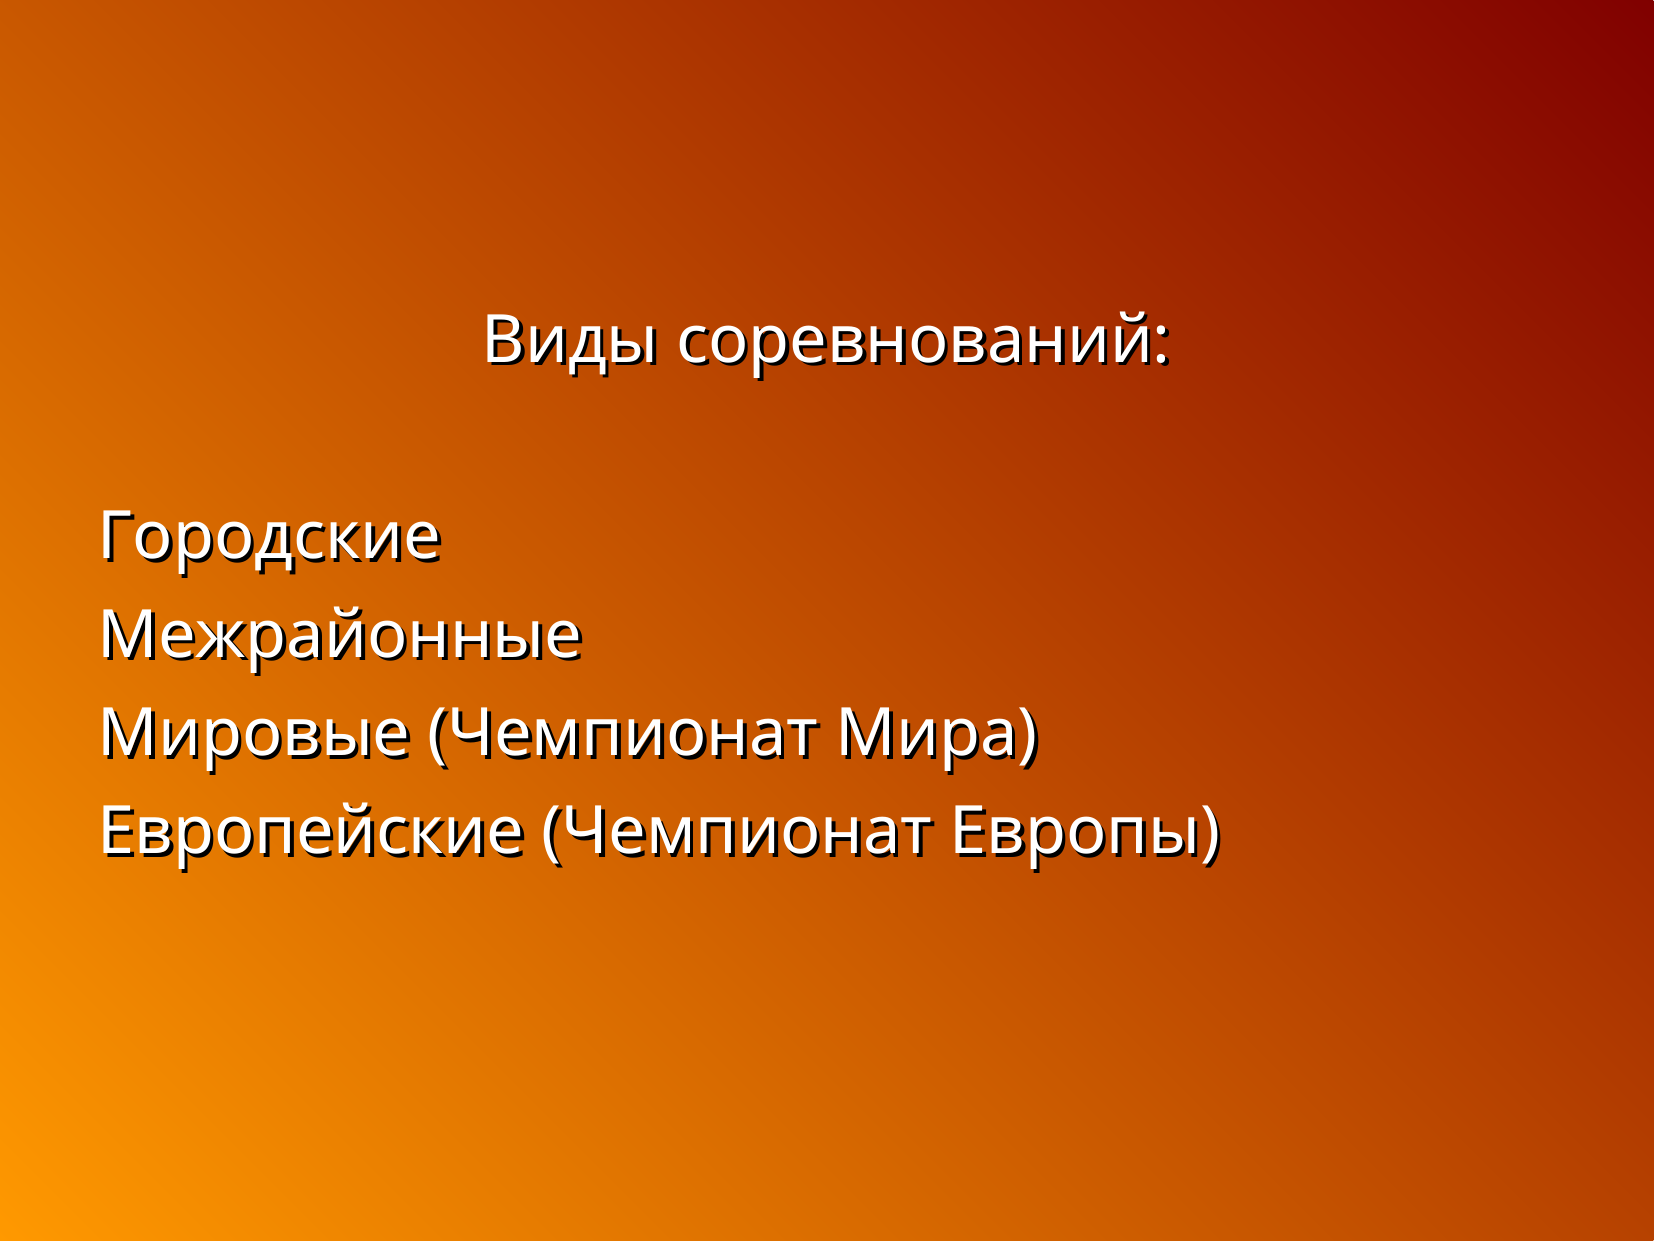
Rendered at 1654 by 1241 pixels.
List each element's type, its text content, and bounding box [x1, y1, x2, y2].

list Виды соревнований: Городские Межрайонные Мировые (Чемпионат Мира) Европейские (Чемпионат Европы) [82, 289, 1571, 1109]
